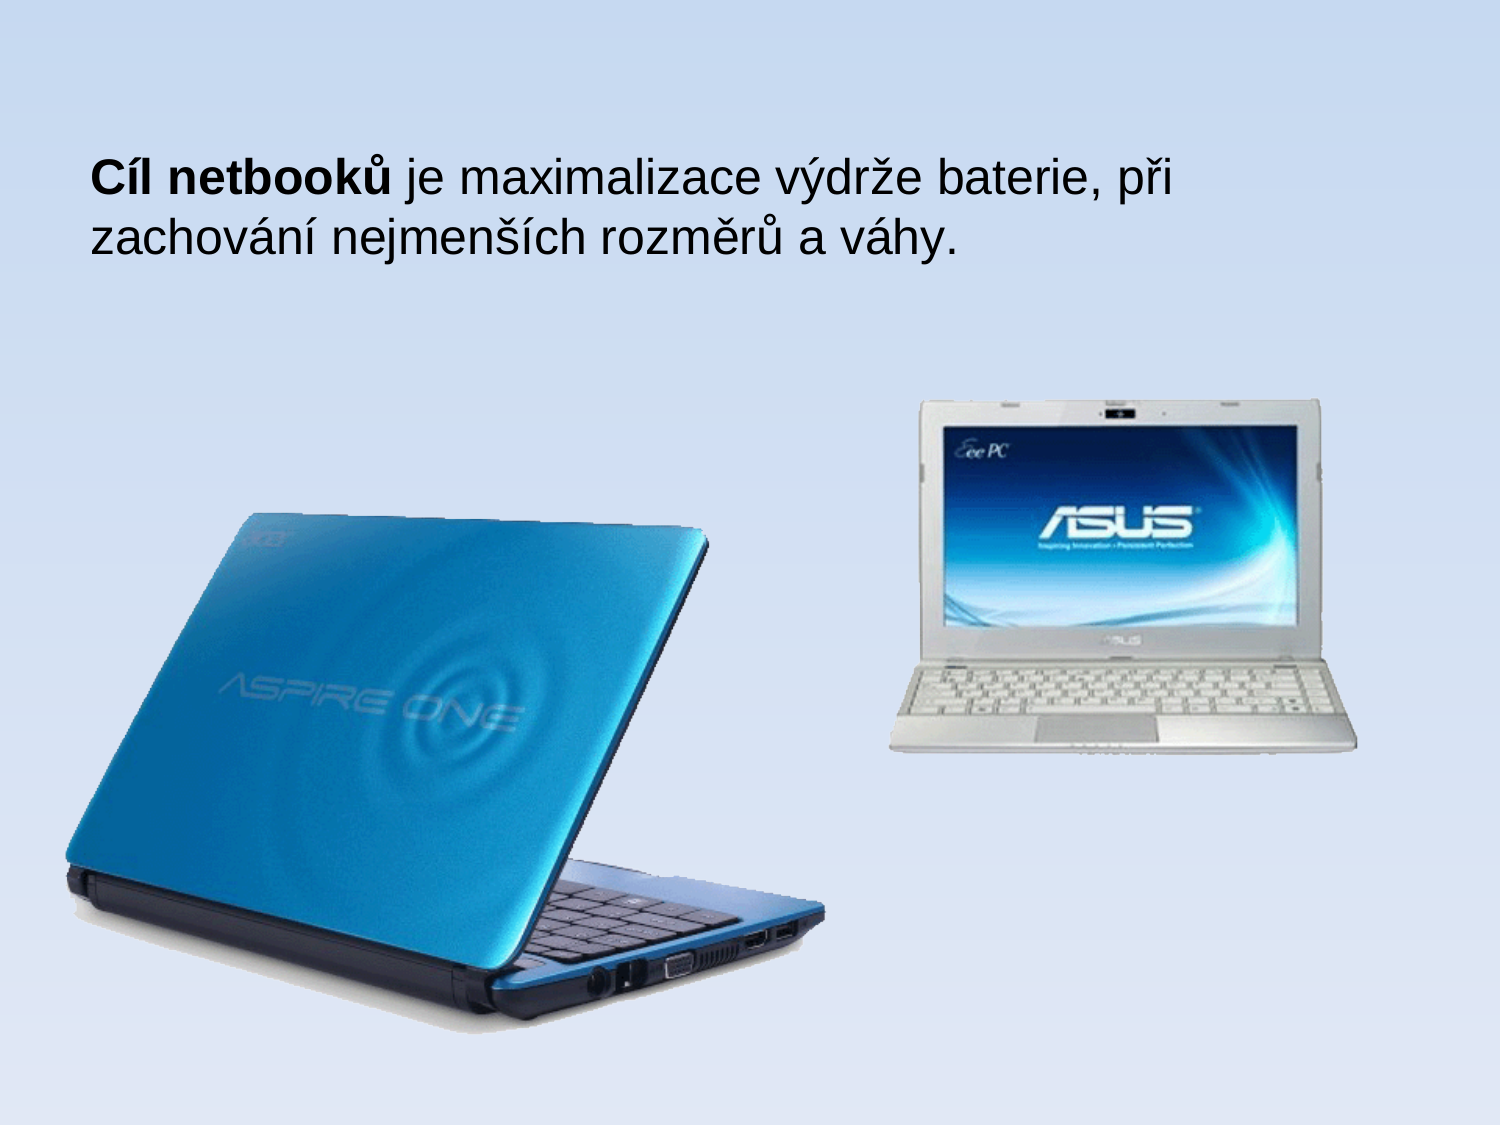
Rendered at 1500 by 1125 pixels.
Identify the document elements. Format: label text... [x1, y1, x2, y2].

list Cíl netbooků je maximalizace výdrže baterie, při zachování nejmenších rozměrů a váhy. [75, 137, 1426, 1035]
picture [53, 337, 1422, 1085]
